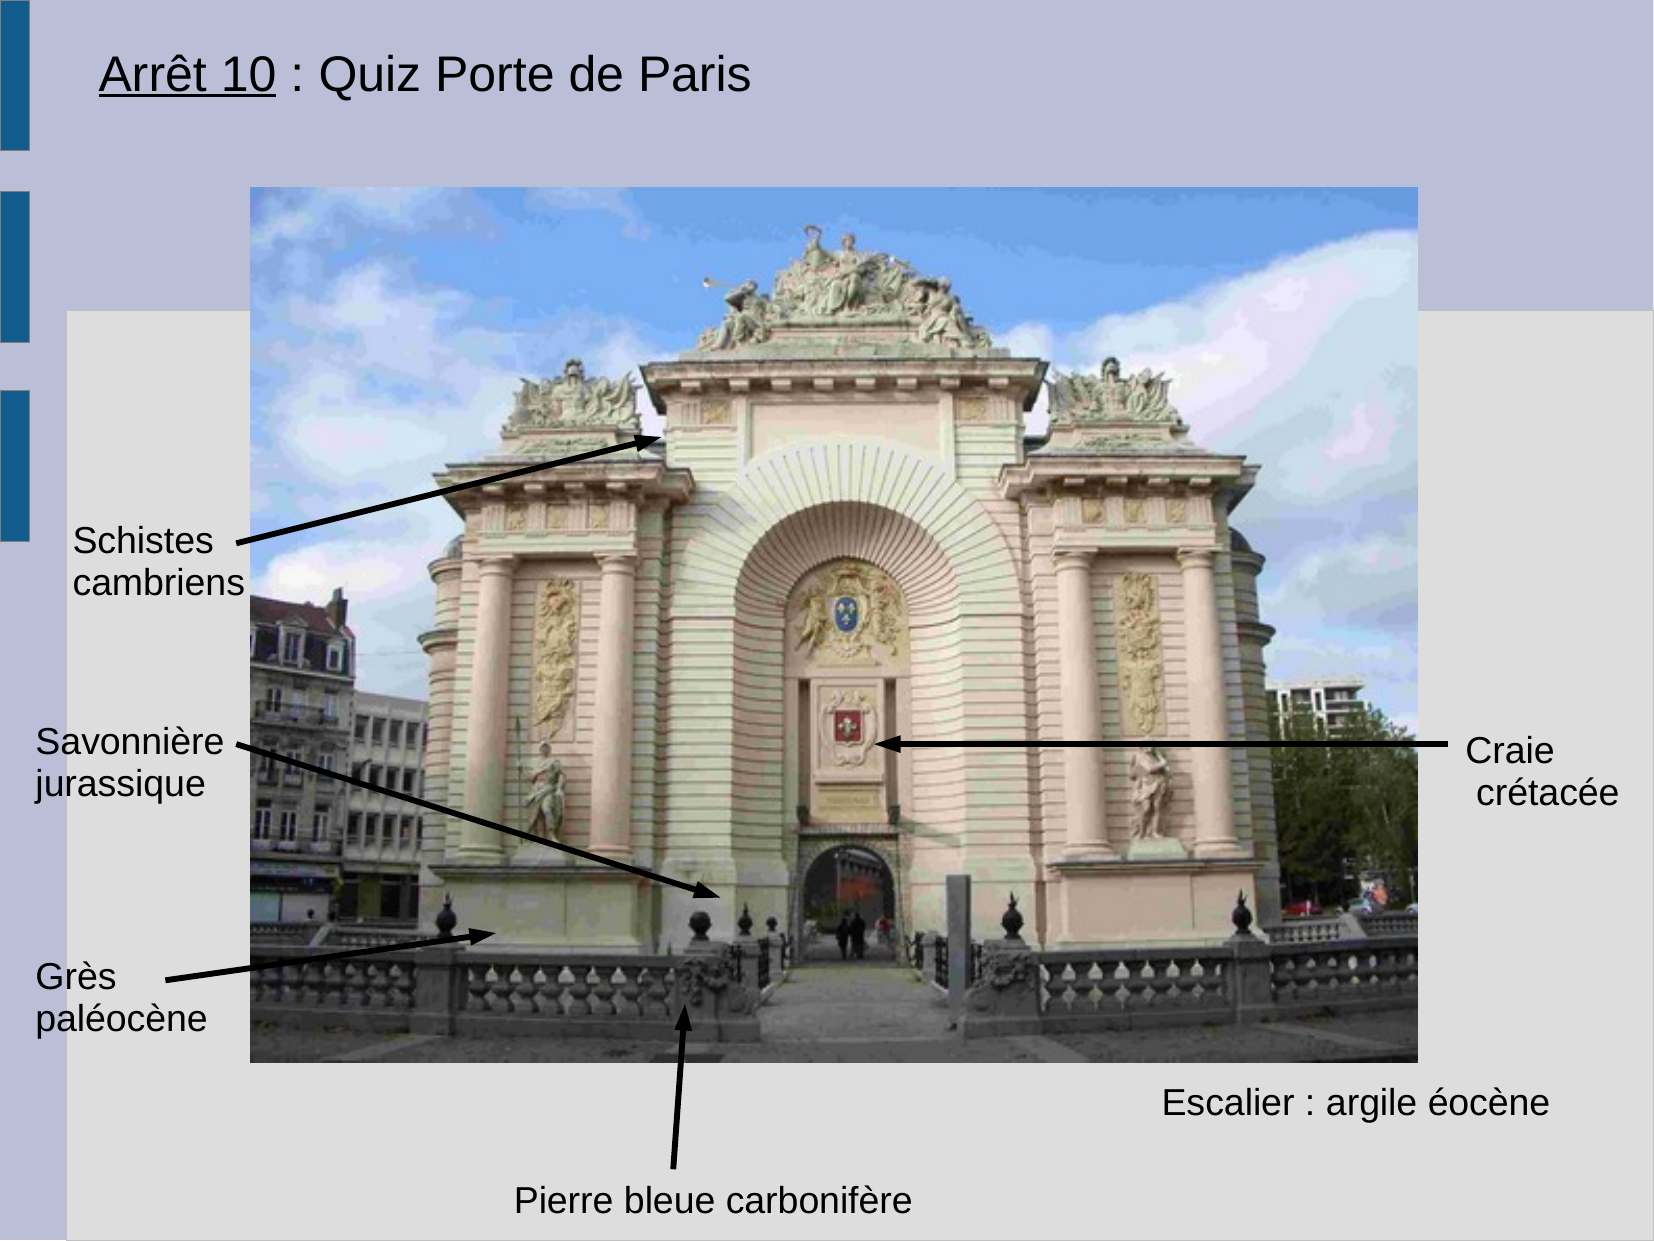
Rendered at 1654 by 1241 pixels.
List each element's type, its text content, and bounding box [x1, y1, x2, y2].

text_box Schistes cambriens [54, 509, 367, 615]
text_box Grès paléocène [17, 944, 226, 1050]
text_box Craie crétacée [1447, 718, 1638, 863]
text_box Escalier : argile éocène [1144, 1071, 1569, 1134]
picture [250, 187, 1418, 1063]
text_box Arrêt 10 : Quiz Porte de Paris [80, 35, 770, 112]
text_box Pierre bleue carbonifère [496, 1169, 931, 1233]
text_box Savonnière jurassique [17, 710, 384, 816]
